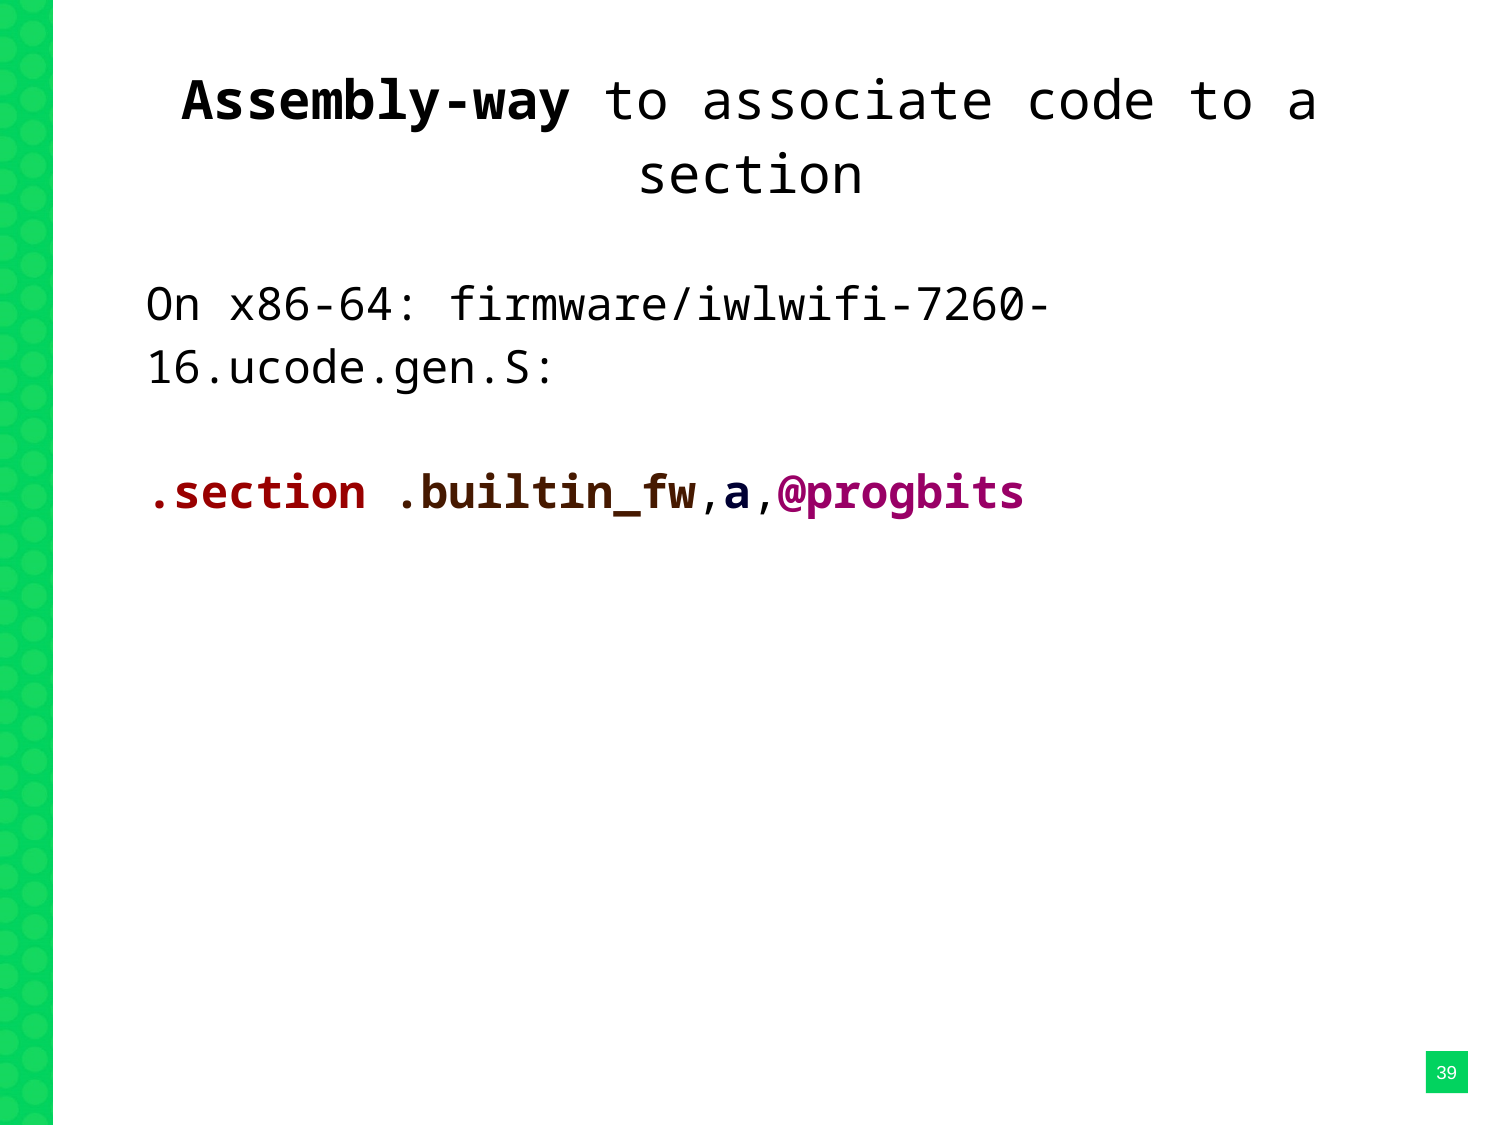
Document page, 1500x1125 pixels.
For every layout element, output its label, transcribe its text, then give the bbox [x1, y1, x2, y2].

list On x86-64: firmware/iwlwifi-7260-16.ucode.gen.S: .section .builtin_fw,a,@progbits [75, 271, 1426, 924]
picture [0, 0, 53, 1125]
title Assembly-way to associate code to a section [75, 42, 1426, 229]
text_box <number> [1425, 1051, 1468, 1094]
